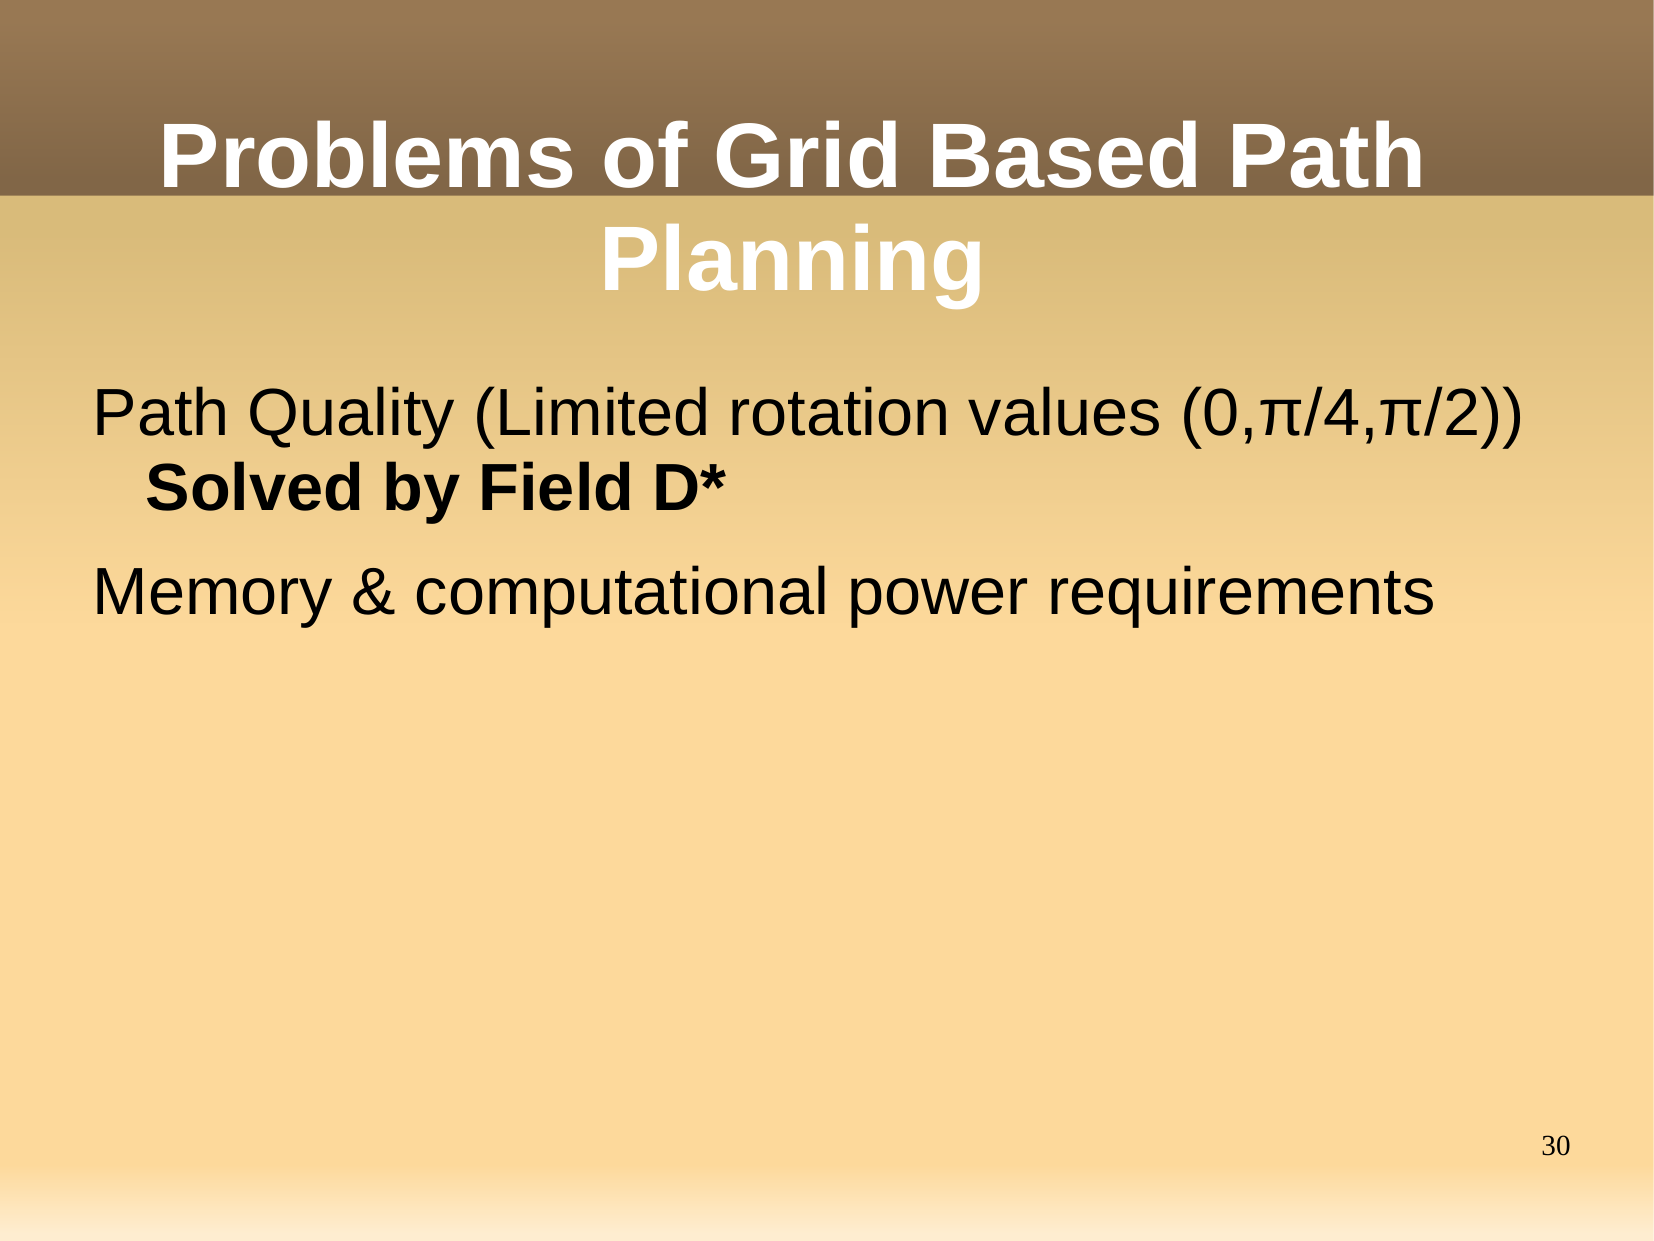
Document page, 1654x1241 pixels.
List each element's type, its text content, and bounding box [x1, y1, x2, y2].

title Problems of Grid Based Path Planning [49, 104, 1538, 413]
picture [0, 0, 1654, 1241]
list Path Quality (Limited rotation values (0,π/4,π/2)) Solved by Field D* Memory & computational power requirements [75, 375, 1564, 1094]
